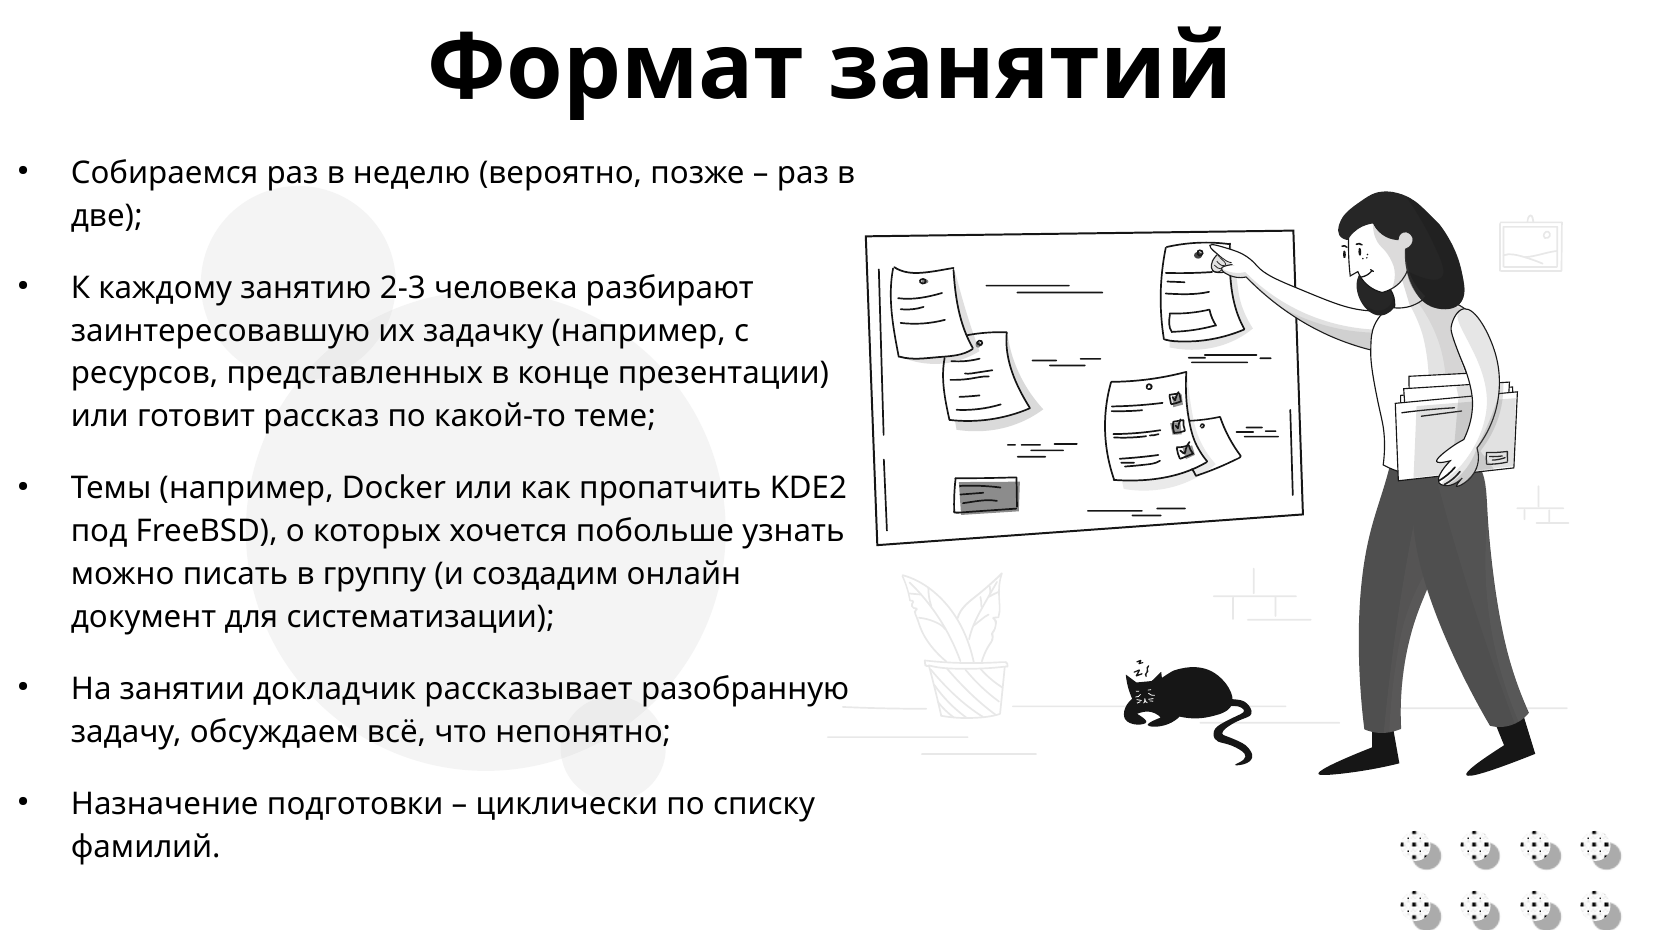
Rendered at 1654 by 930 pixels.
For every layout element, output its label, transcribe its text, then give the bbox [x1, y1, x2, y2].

picture [1520, 830, 1551, 861]
picture [1460, 830, 1491, 861]
picture [1460, 890, 1491, 921]
picture [1520, 890, 1551, 921]
picture [1580, 890, 1611, 921]
list Собираемся раз в неделю (вероятно, позже – раз в две); К каждому занятию 2-3 человека разбирают заинтересовавшую их задачку (например, с ресурсов, представленных в конце презентации) или готовит рассказ по какой-то теме; Темы (например, Docker или как пропатчить KDE2 под FreeBSD), о которых хочется побольше узнать можно писать в группу (и создадим онлайн документ для систематизации); На занятии докладчик рассказывает разобранную задачу, обсуждаем всё, что непонятно; Назначение подготовки – циклически по списку фамилий. [0, 150, 863, 930]
title Формат занятий [86, 0, 1575, 126]
picture [1400, 890, 1431, 921]
picture [1400, 830, 1431, 861]
picture [1580, 830, 1611, 861]
